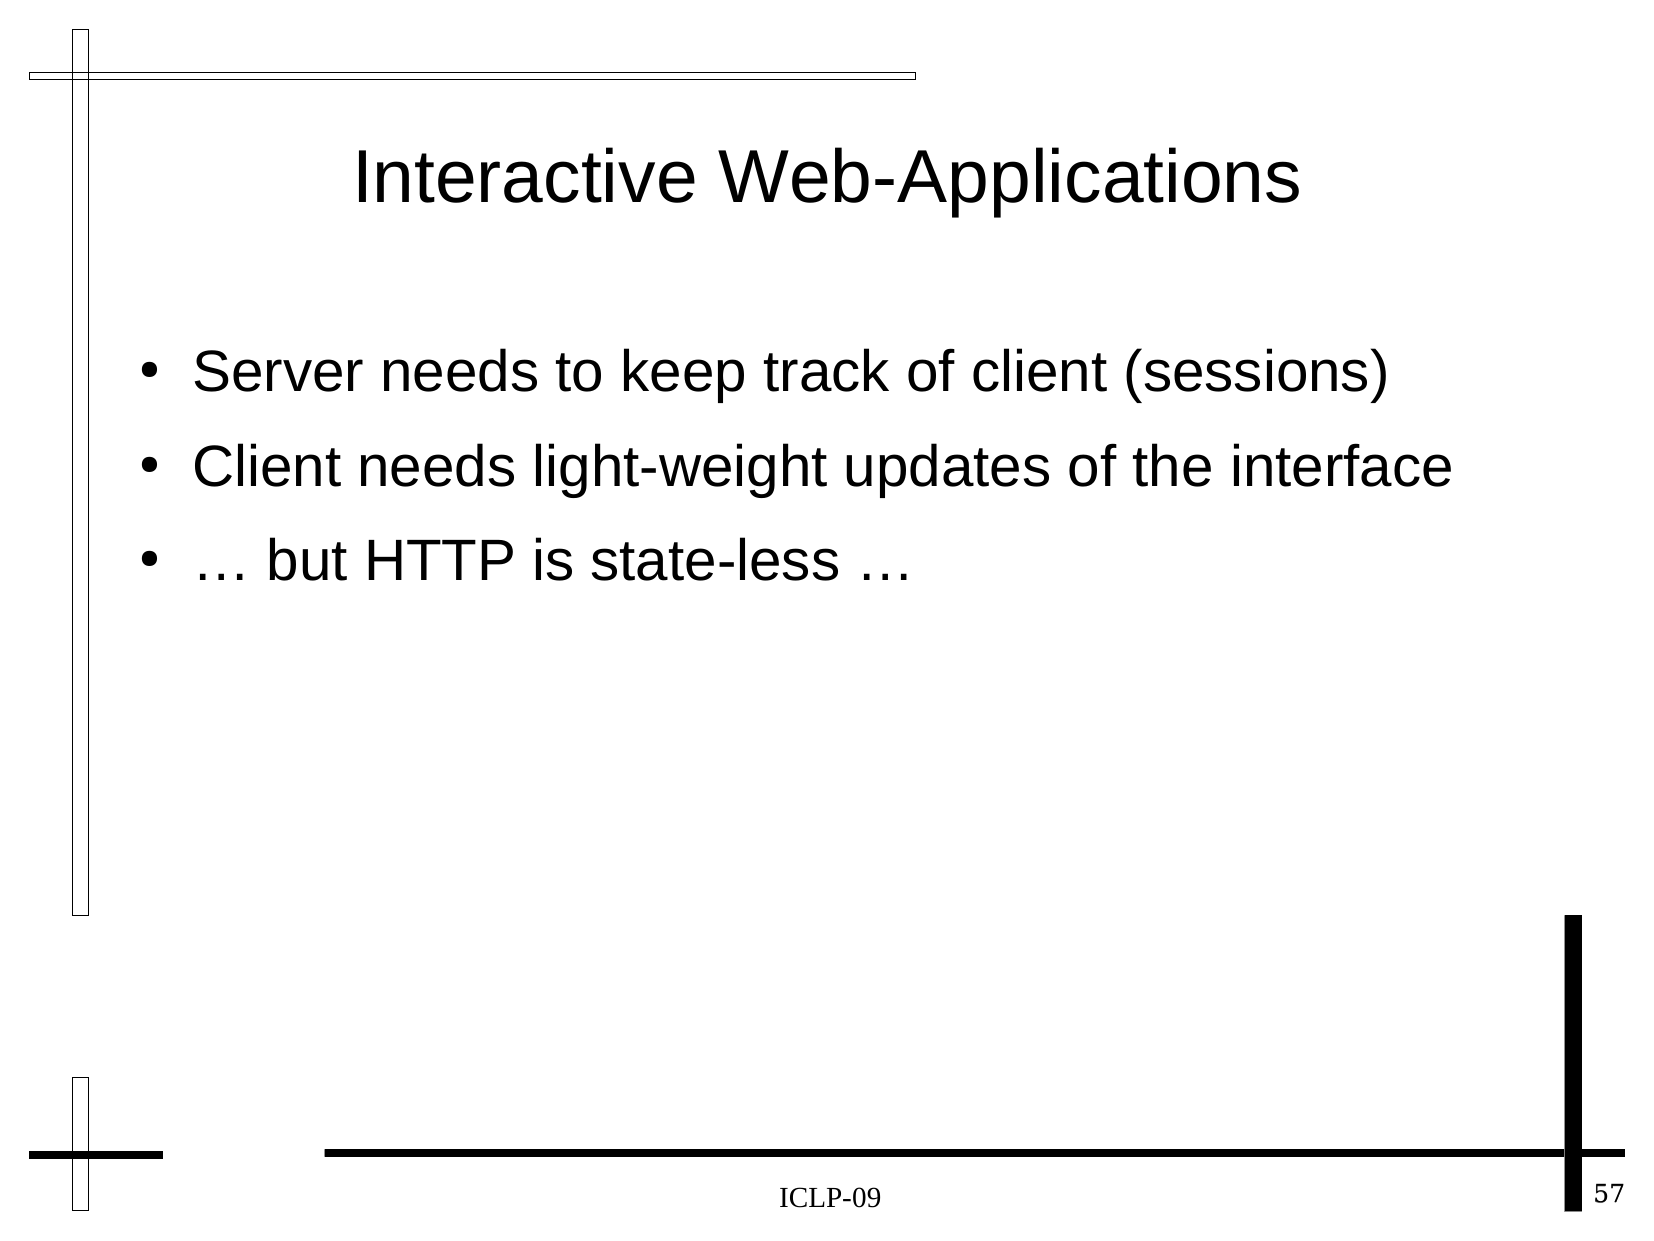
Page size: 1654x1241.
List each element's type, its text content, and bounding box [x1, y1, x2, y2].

list Server needs to keep track of client (sessions) Client needs light-weight updates of the interface … but HTTP is state-less … [121, 338, 1534, 1112]
title Interactive Web-Applications [121, 88, 1534, 266]
